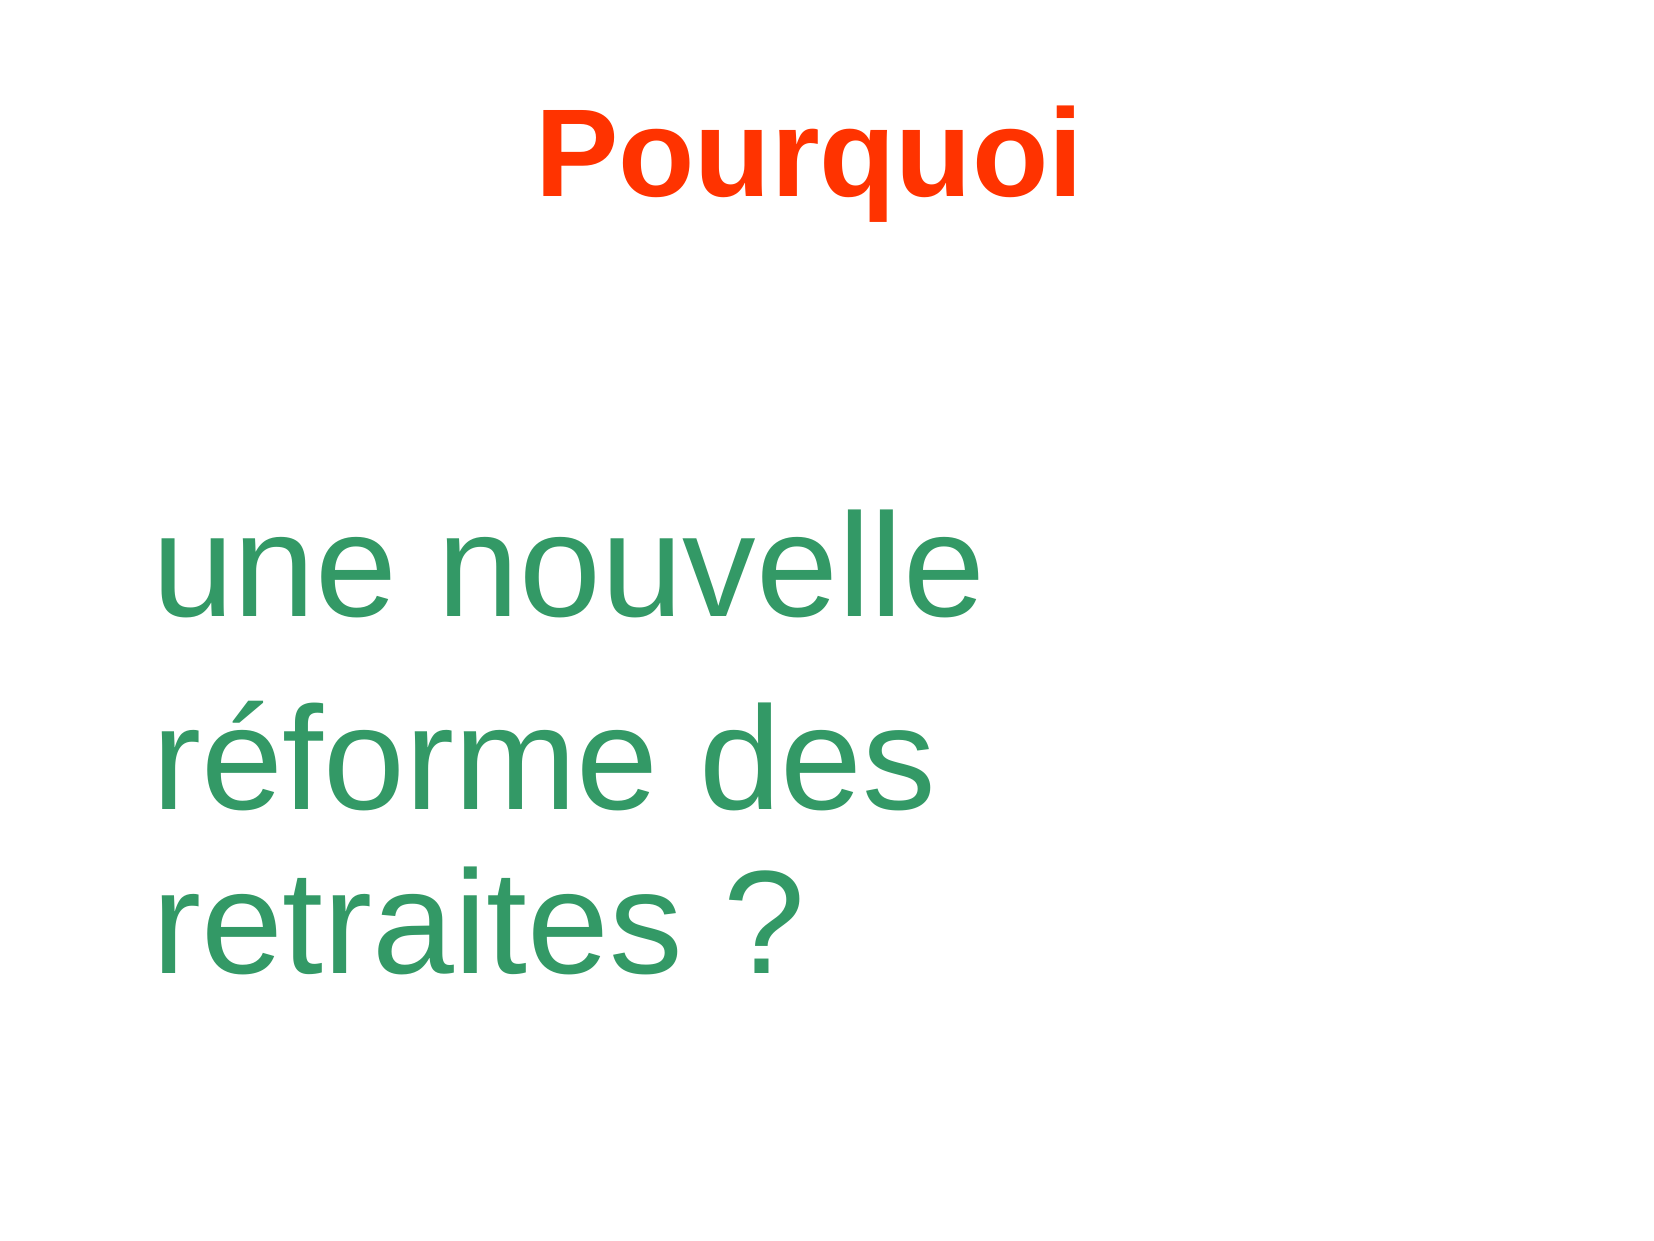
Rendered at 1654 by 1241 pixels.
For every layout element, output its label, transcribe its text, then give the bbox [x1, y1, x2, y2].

list une nouvelle réforme des retraites ? [82, 290, 1571, 1010]
title Pourquoi [82, 49, 1571, 257]
